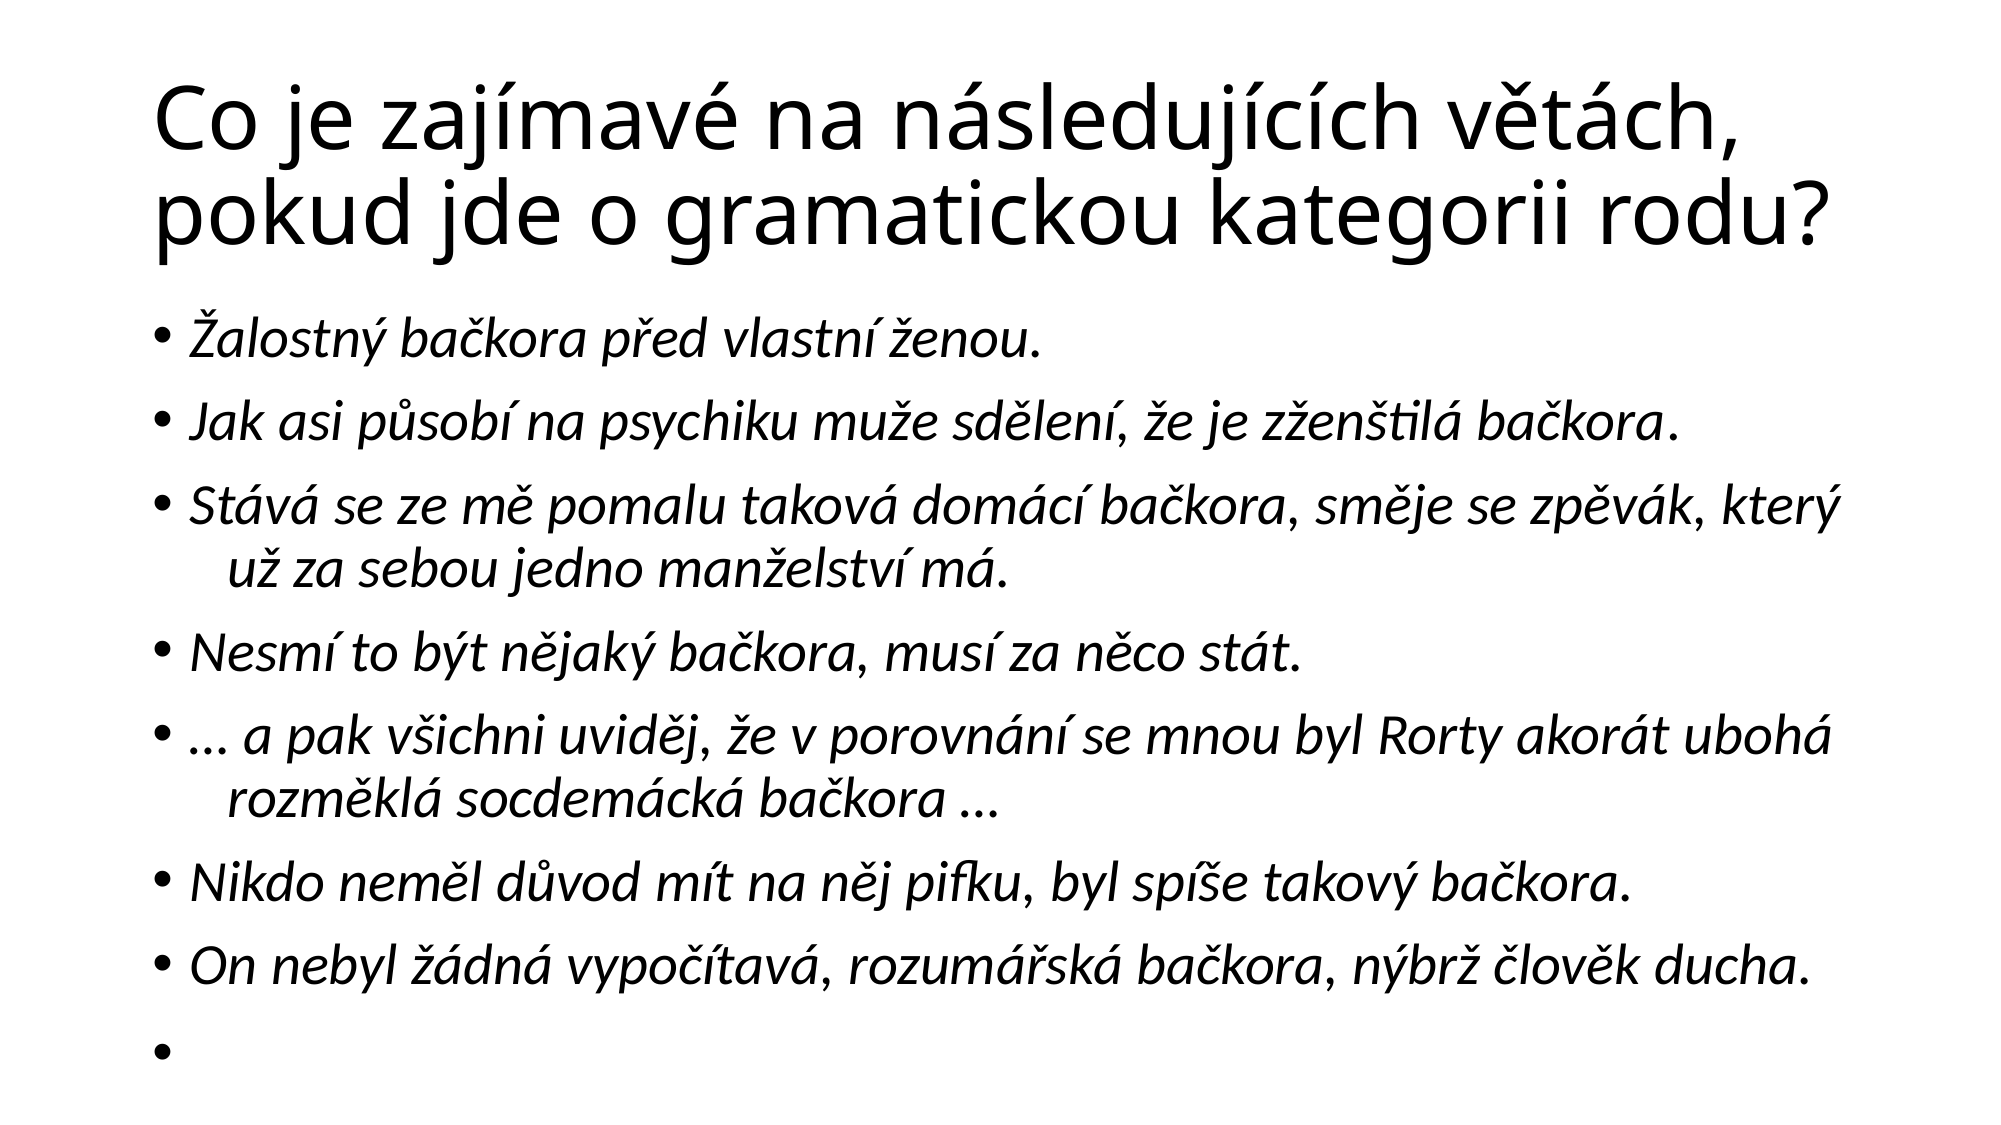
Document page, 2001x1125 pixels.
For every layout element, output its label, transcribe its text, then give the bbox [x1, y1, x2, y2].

list Žalostný bačkora před vlastní ženou. Jak asi působí na psychiku muže sdělení, že je zženštilá bačkora. Stává se ze mě pomalu taková domácí bačkora, směje se zpěvák, který už za sebou jedno manželství má. Nesmí to být nějaký bačkora, musí za něco stát. … a pak všichni uviděj, že v porovnání se mnou byl Rorty akorát ubohá rozměklá socdemácká bačkora … Nikdo neměl důvod mít na něj pifku, byl spíše takový bačkora. On nebyl žádná vypočítavá, rozumářská bačkora, nýbrž člověk ducha. [137, 299, 1863, 1014]
title Co je zajímavé na následujících větách, pokud jde o gramatickou kategorii rodu? [137, 59, 1863, 278]
